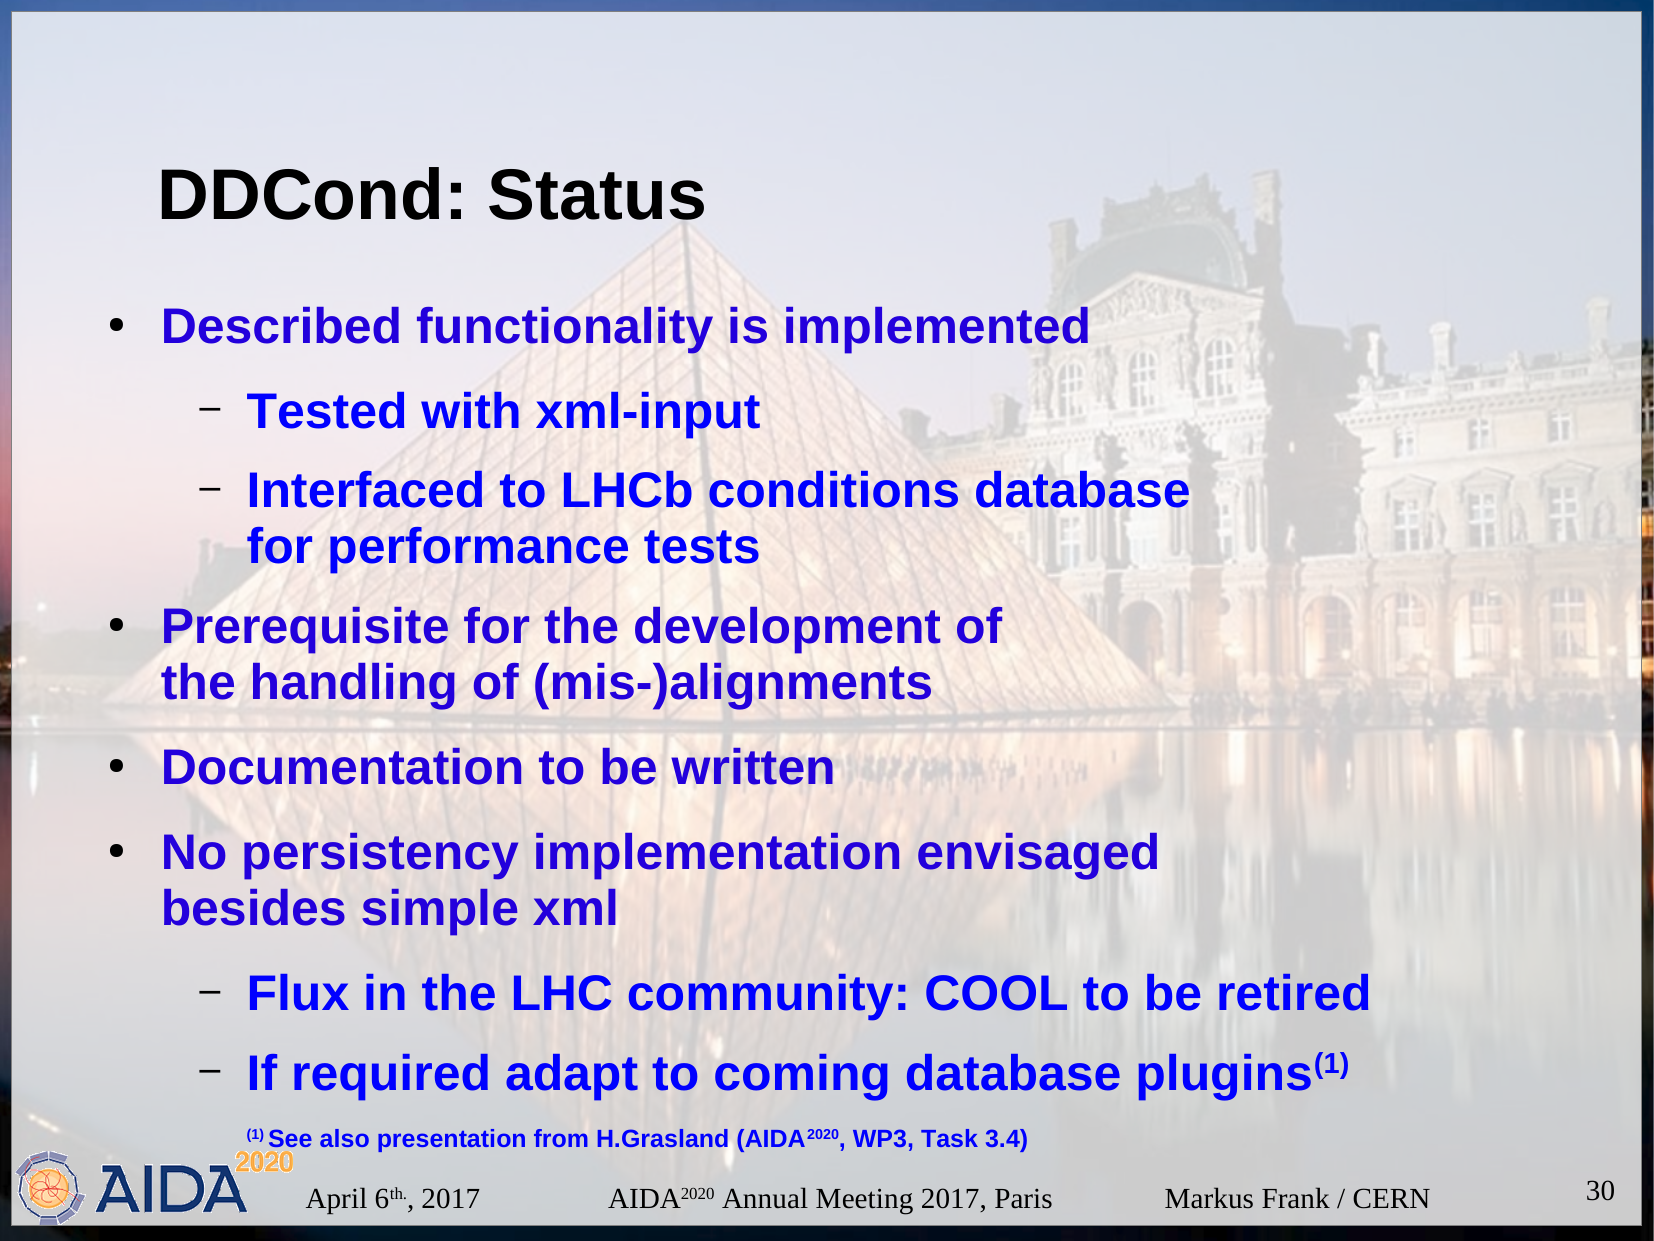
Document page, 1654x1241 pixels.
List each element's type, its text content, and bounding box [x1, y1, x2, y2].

title DDCond: Status [82, 90, 1536, 298]
list Described functionality is implemented Tested with xml-input Interfaced to LHCb conditions database for performance tests Prerequisite for the development of the handling of (mis-)alignments Documentation to be written No persistency implementation envisaged besides simple xml Flux in the LHC community: COOL to be retired If required adapt to coming database plugins(1) (1) See also presentation from H.Grasland (AIDA2020, WP3, Task 3.4) [90, 297, 1546, 1153]
picture [0, 0, 1654, 1241]
